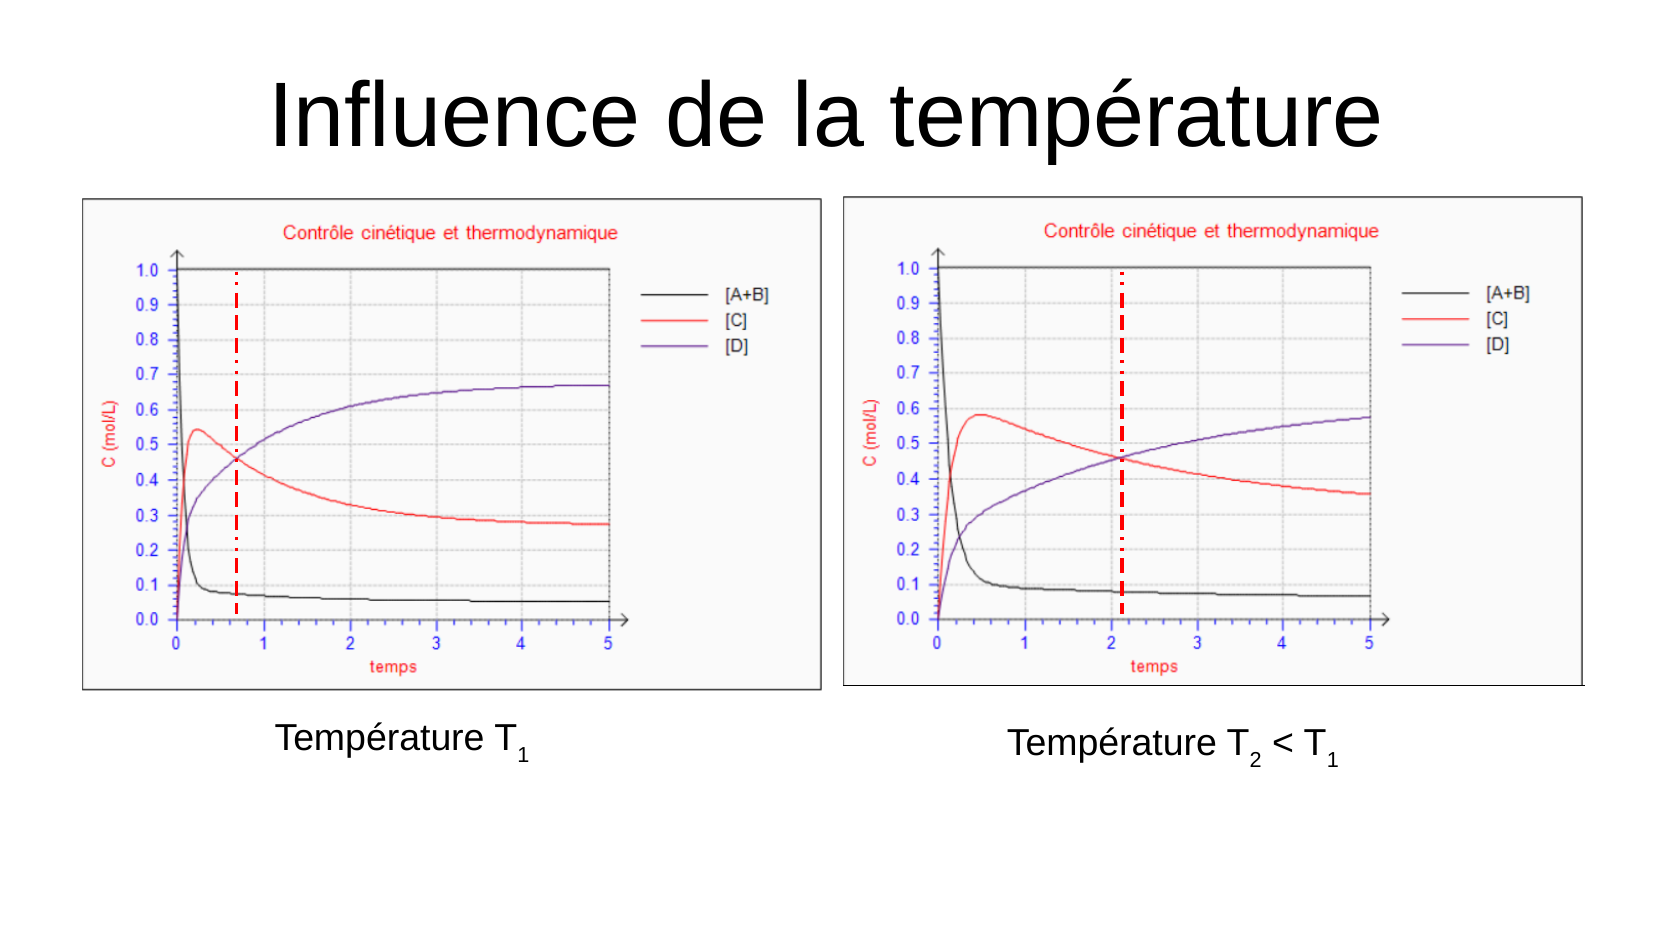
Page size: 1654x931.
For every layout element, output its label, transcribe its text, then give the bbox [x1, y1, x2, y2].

title Influence de la température [82, 37, 1571, 193]
picture [843, 194, 1585, 685]
picture [82, 193, 826, 697]
text_box Température T2 < T1 [992, 713, 1571, 780]
text_box Température T1 [259, 708, 839, 775]
